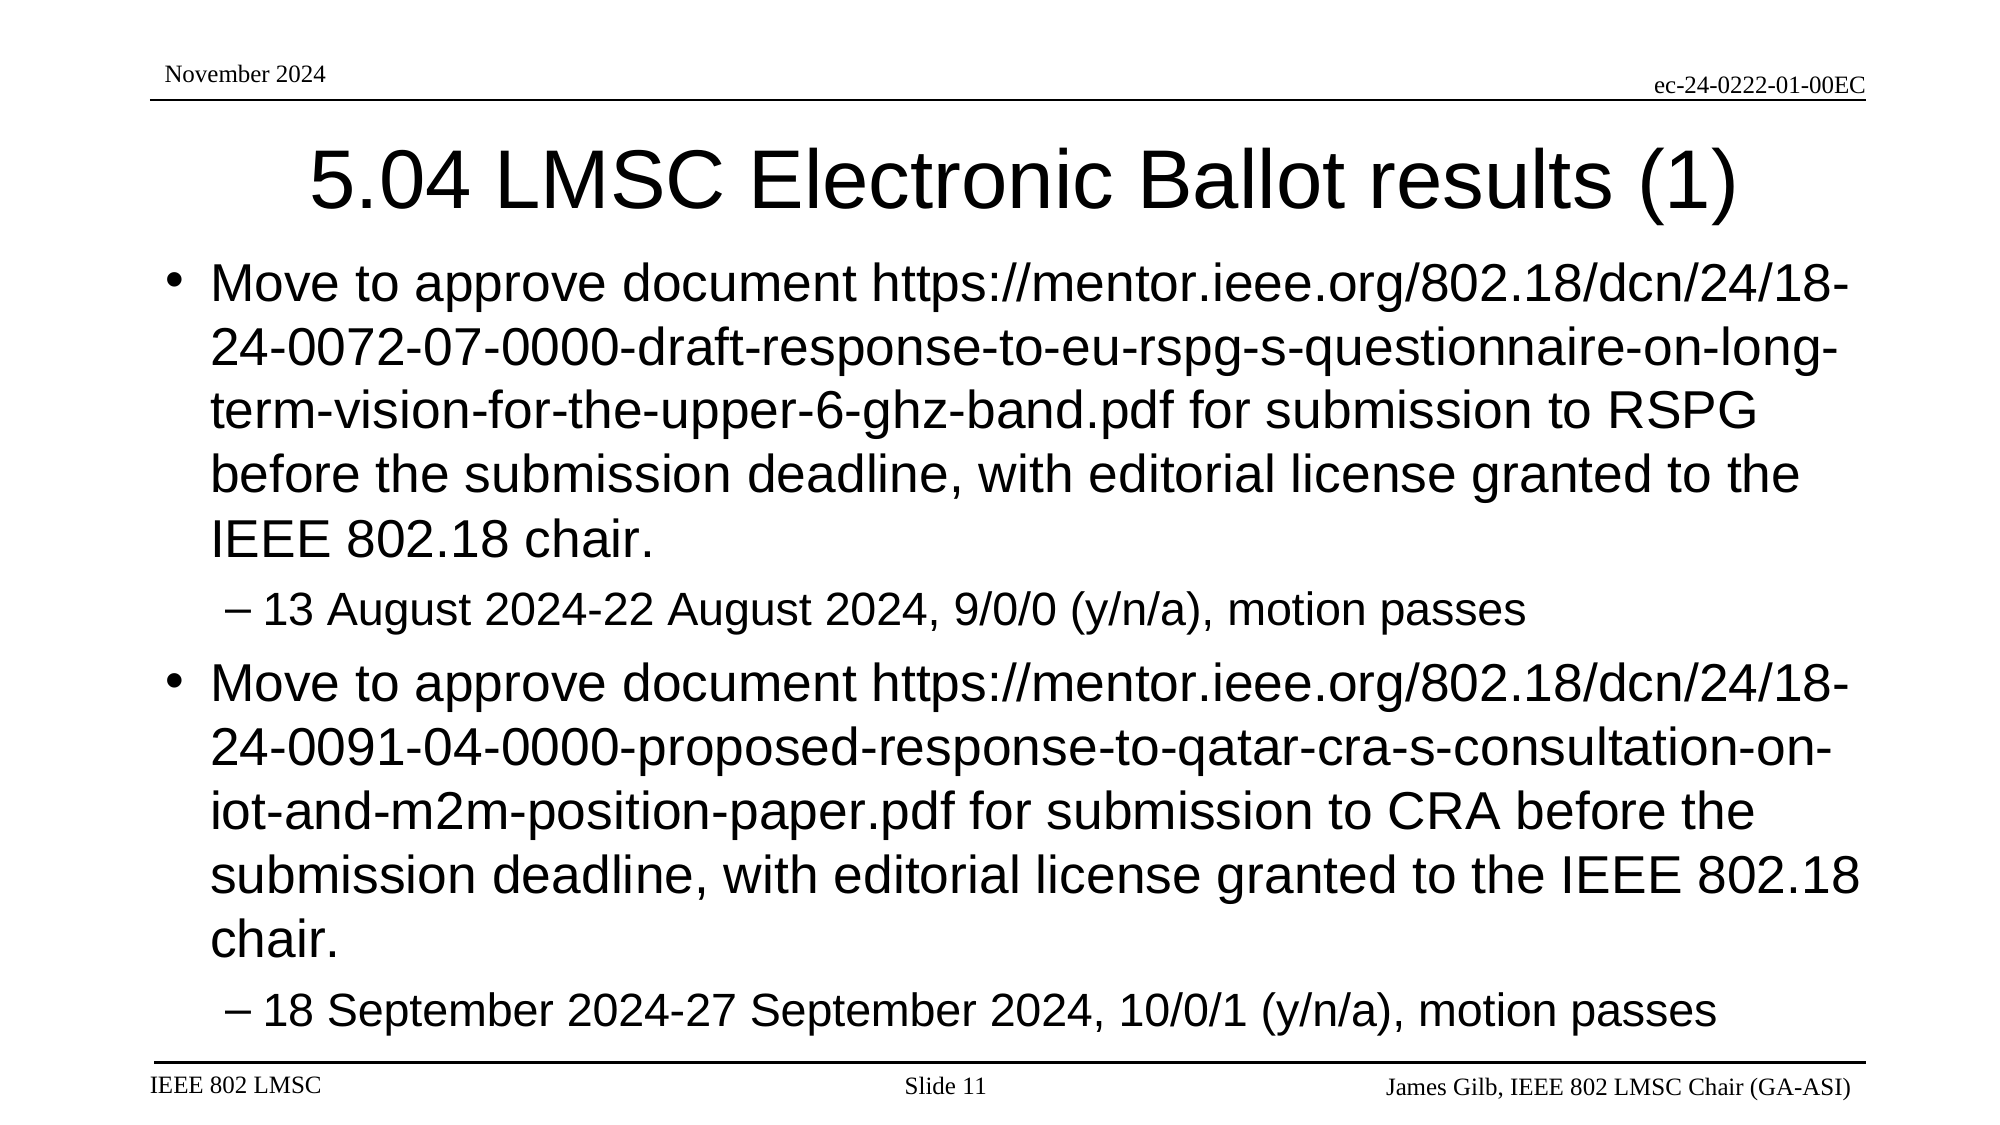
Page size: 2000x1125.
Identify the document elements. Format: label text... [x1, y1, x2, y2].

title 5.04 LMSC Electronic Ballot results (1) [149, 112, 1900, 238]
list Move to approve document https://mentor.ieee.org/802.18/dcn/24/18-24-0072-07-0000-draft-response-to-eu-rspg-s-questionnaire-on-long-term-vision-for-the-upper-6-ghz-band.pdf for submission to RSPG before the submission deadline, with editorial license granted to the IEEE 802.18 chair. 13 August 2024-22 August 2024, 9/0/0 (y/n/a), motion passes Move to approve document https://mentor.ieee.org/802.18/dcn/24/18-24-0091-04-0000-proposed-response-to-qatar-cra-s-consultation-on-iot-and-m2m-position-paper.pdf for submission to CRA before the submission deadline, with editorial license granted to the IEEE 802.18 chair. 18 September 2024-27 September 2024, 10/0/1 (y/n/a), motion passes [150, 239, 1900, 1051]
